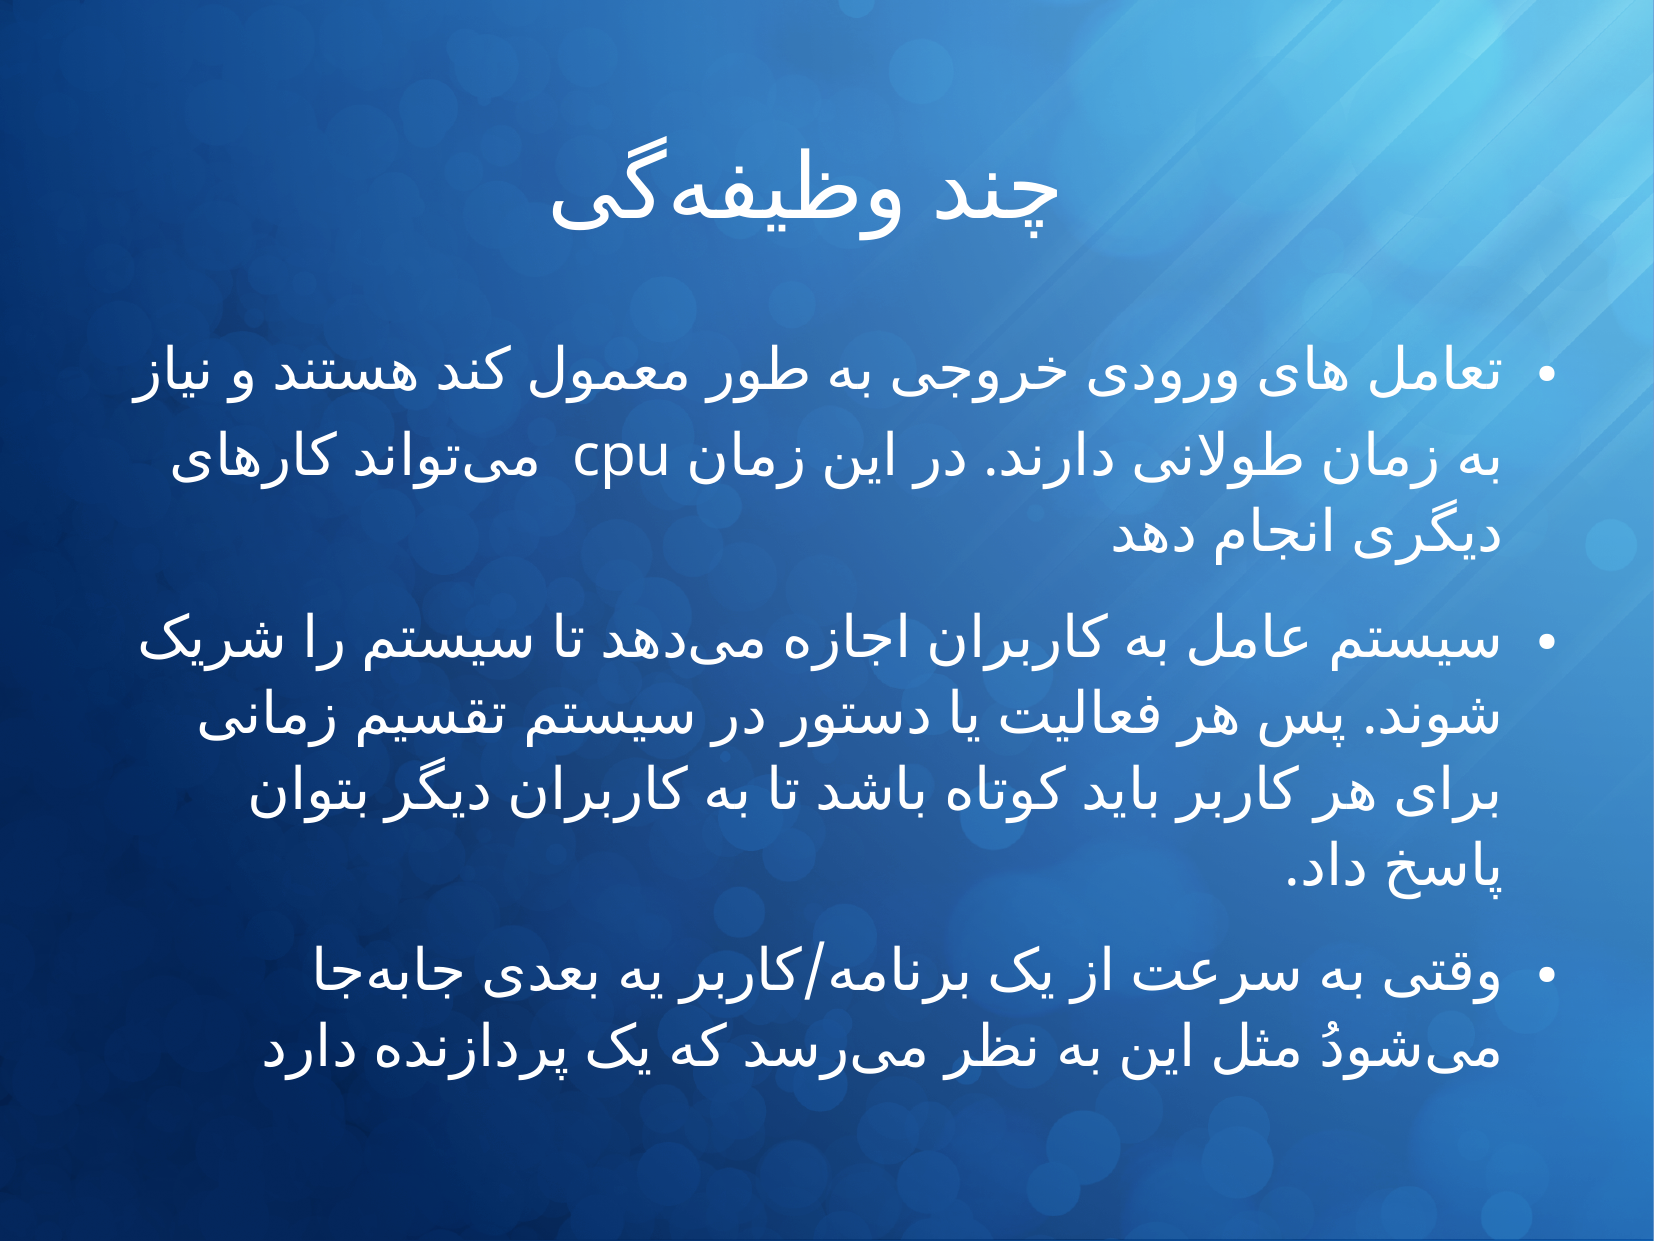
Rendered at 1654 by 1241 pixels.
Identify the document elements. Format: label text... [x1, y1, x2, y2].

title چند وظیفه‌گی [112, 112, 1501, 281]
list تعامل های ورودی خروجی به طور معمول کند هستند و نیاز به زمان طولانی دارند. در این زمان cpu می‌تواند کارهای دیگری انجام دهد سیستم عامل به کاربران اجازه می‌دهد تا سیستم را شریک شوند. پس هر فعالیت یا دستور در سیستم تقسیم زمانی برای هر کاربر باید کوتاه باشد تا به کاربران دیگر بتوان پاسخ داد. وقتی به سرعت از یک برنامه/کاربر یه بعدی جابه‌جا می‌شودُ مثل این به نظر می‌رسد که یک پردازنده دارد [122, 337, 1576, 1110]
picture [0, 0, 1654, 1241]
